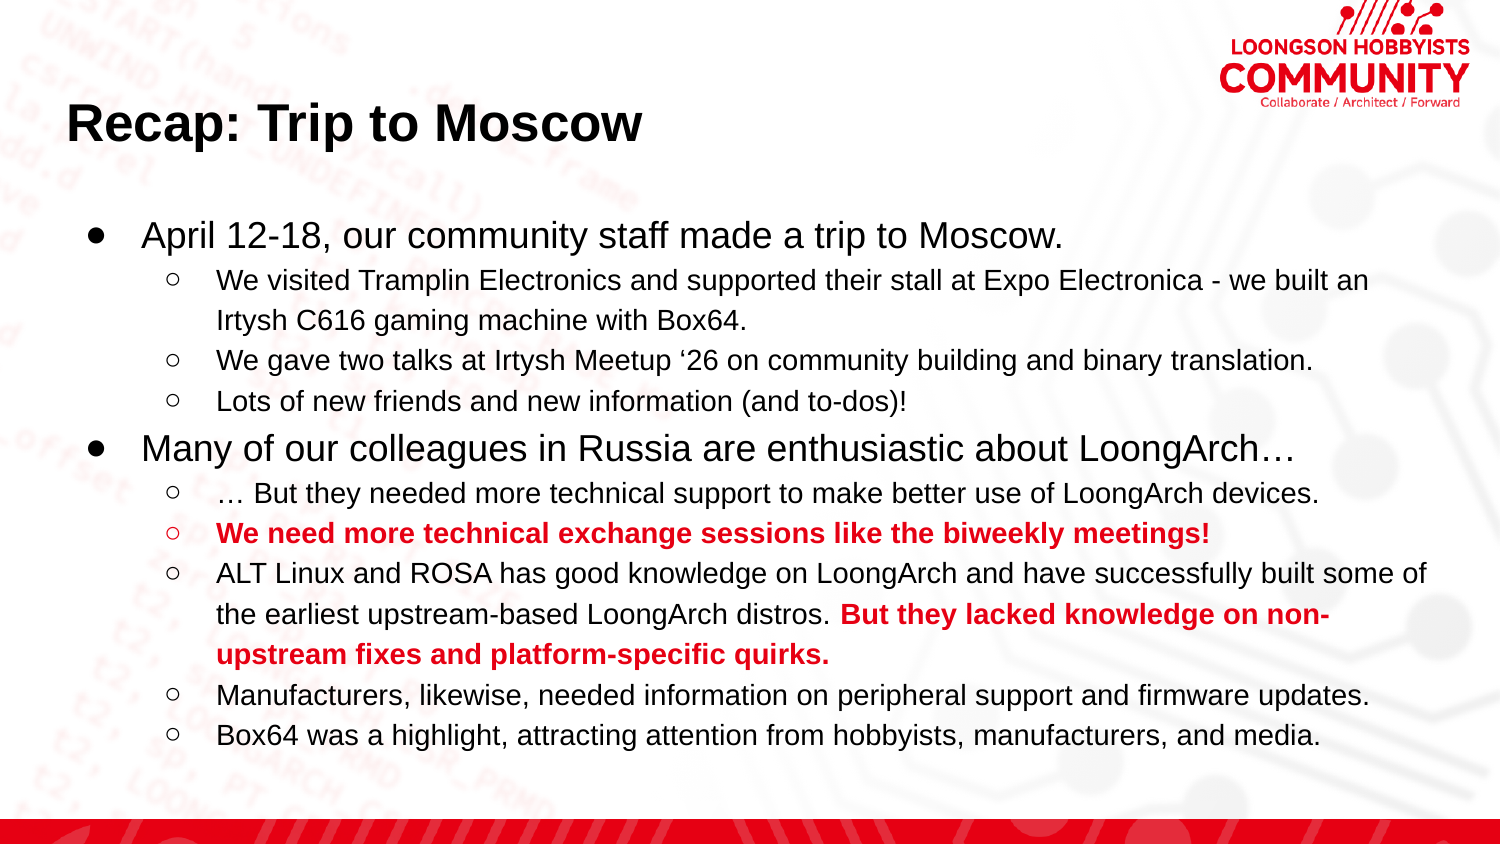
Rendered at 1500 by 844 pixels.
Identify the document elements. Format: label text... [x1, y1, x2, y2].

list April 12-18, our community staff made a trip to Moscow. We visited Tramplin Electronics and supported their stall at Expo Electronica - we built an Irtysh C616 gaming machine with Box64. We gave two talks at Irtysh Meetup ‘26 on community building and binary translation. Lots of new friends and new information (and to-dos)! Many of our colleagues in Russia are enthusiastic about LoongArch… … But they needed more technical support to make better use of LoongArch devices. We need more technical exchange sessions like the biweekly meetings! ALT Linux and ROSA has good knowledge on LoongArch and have successfully built some of the earliest upstream-based LoongArch distros. But they lacked knowledge on non-upstream fixes and platform-specific quirks. Manufacturers, likewise, needed information on peripheral support and firmware updates. Box64 was a highlight, attracting attention from hobbyists, manufacturers, and media. [51, 189, 1449, 807]
picture [0, 0, 1500, 844]
title Recap: Trip to Moscow [51, 72, 1449, 167]
